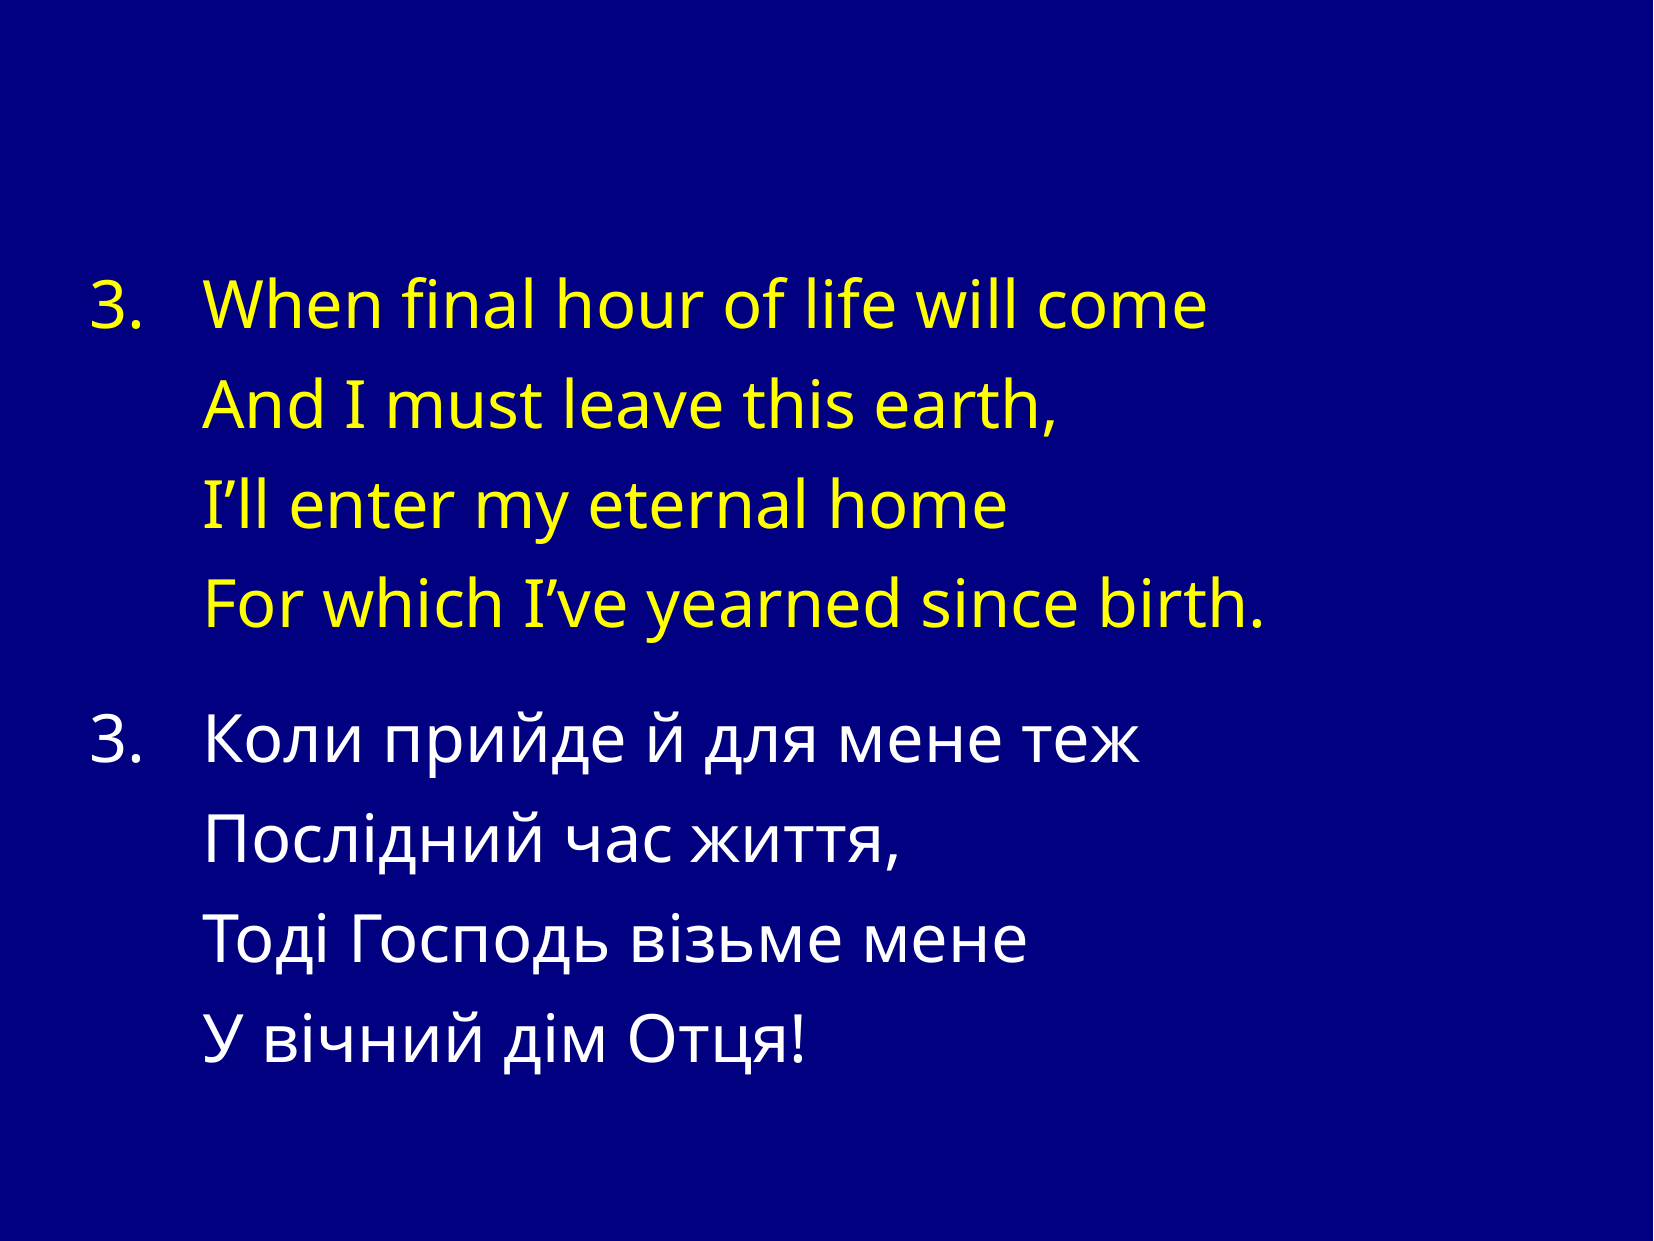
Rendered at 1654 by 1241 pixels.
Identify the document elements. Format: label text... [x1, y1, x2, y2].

text_box 3. Коли прийде й для мене теж Послідний час життя, Тоді Господь візьме мене У вічний дім Отця! [75, 675, 1576, 1163]
text_box 3. When final hour of life will come And I must leave this earth, I’ll enter my eternal home For which I’ve yearned since birth. [75, 150, 1576, 638]
